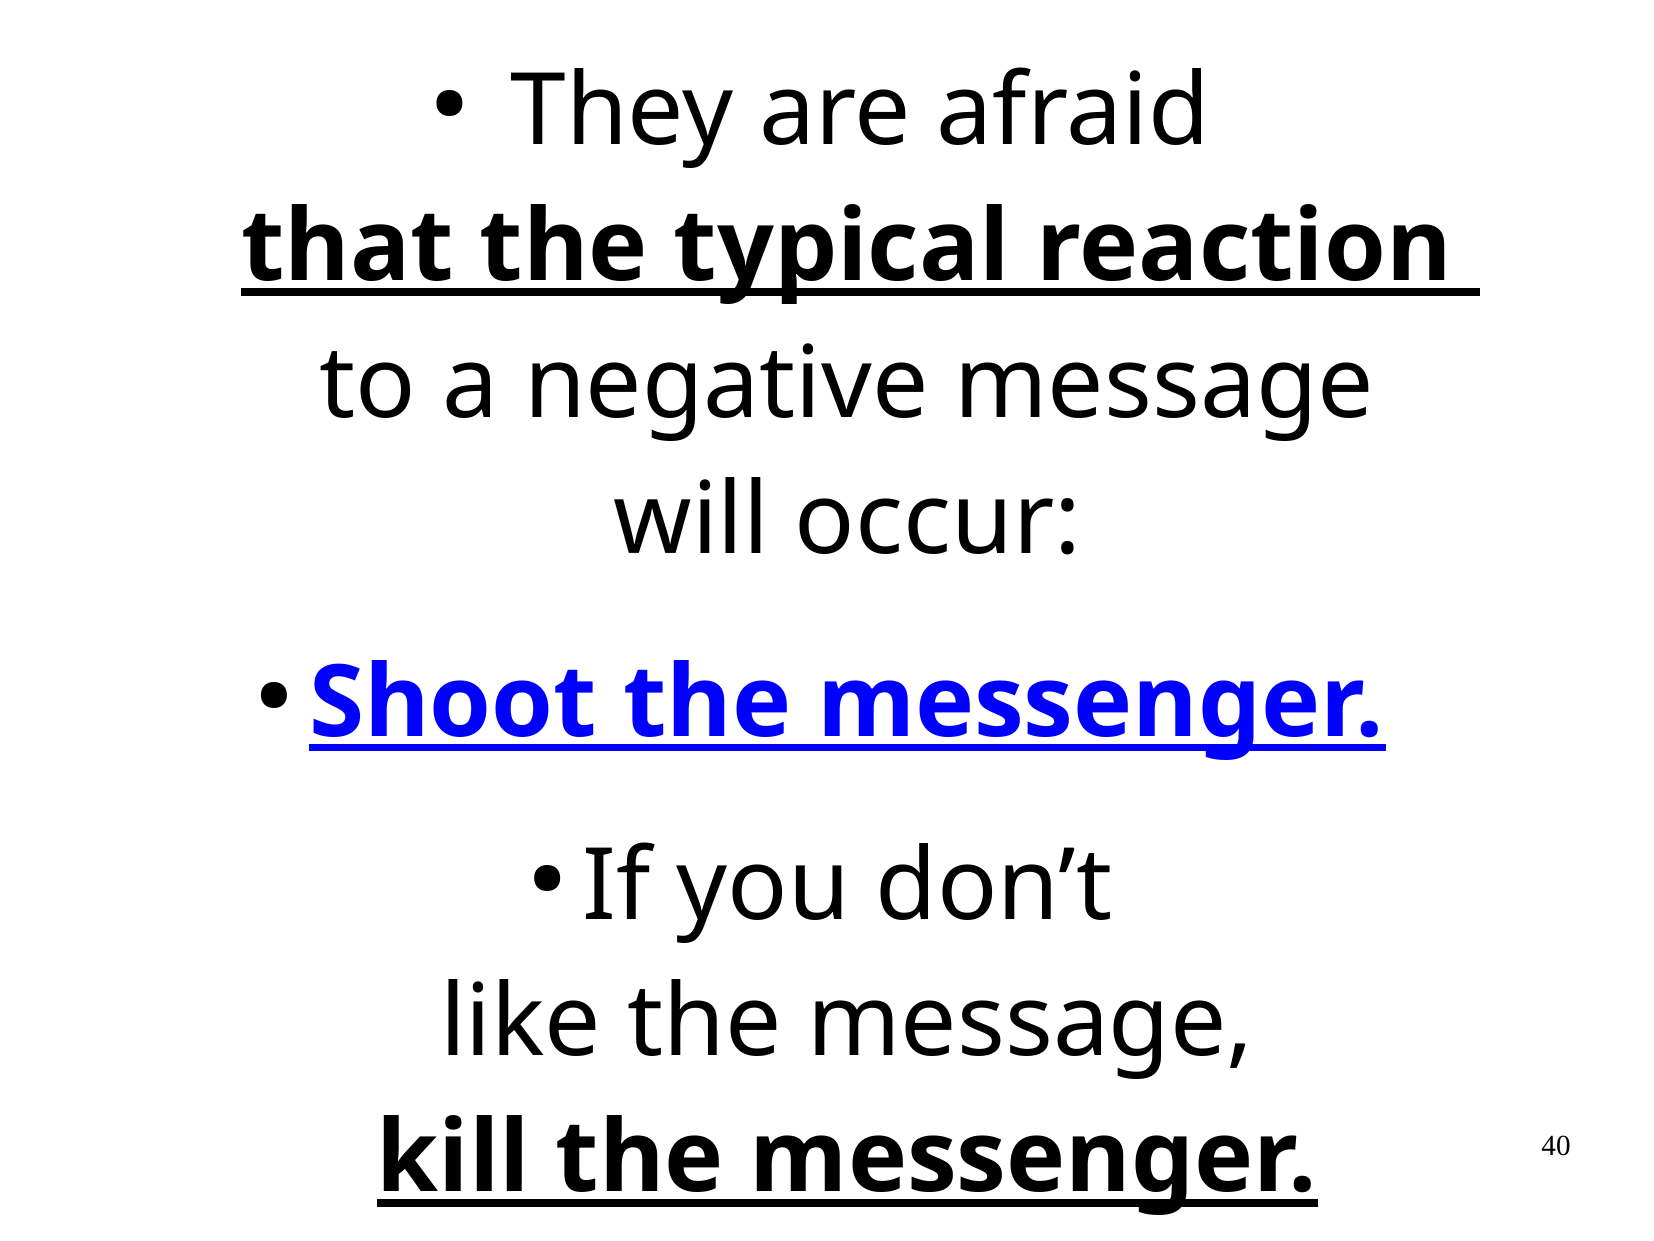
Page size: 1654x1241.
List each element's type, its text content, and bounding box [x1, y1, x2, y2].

list They are afraid that the typical reaction to a negative message will occur: Shoot the messenger. If you don’t like the message, kill the messenger. [37, 37, 1613, 1238]
